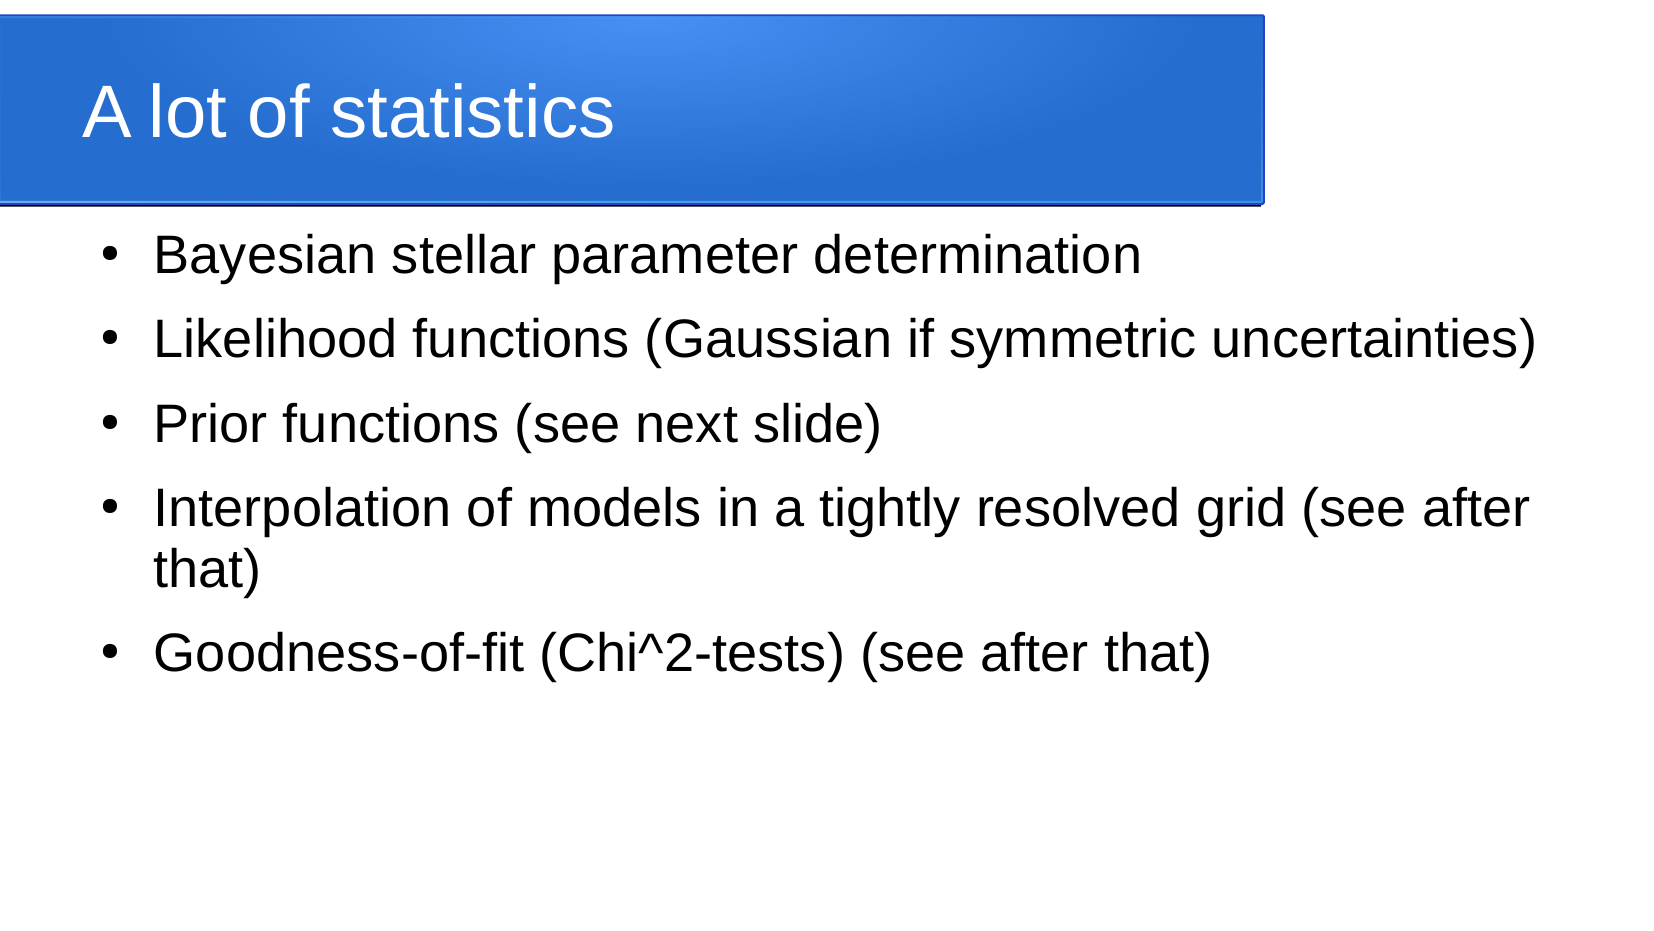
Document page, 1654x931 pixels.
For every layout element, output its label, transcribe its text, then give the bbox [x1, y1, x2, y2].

title A lot of statistics [82, 35, 1235, 189]
list Bayesian stellar parameter determination Likelihood functions (Gaussian if symmetric uncertainties) Prior functions (see next slide) Interpolation of models in a tightly resolved grid (see after that) Goodness-of-fit (Chi^2-tests) (see after that) [82, 224, 1571, 886]
